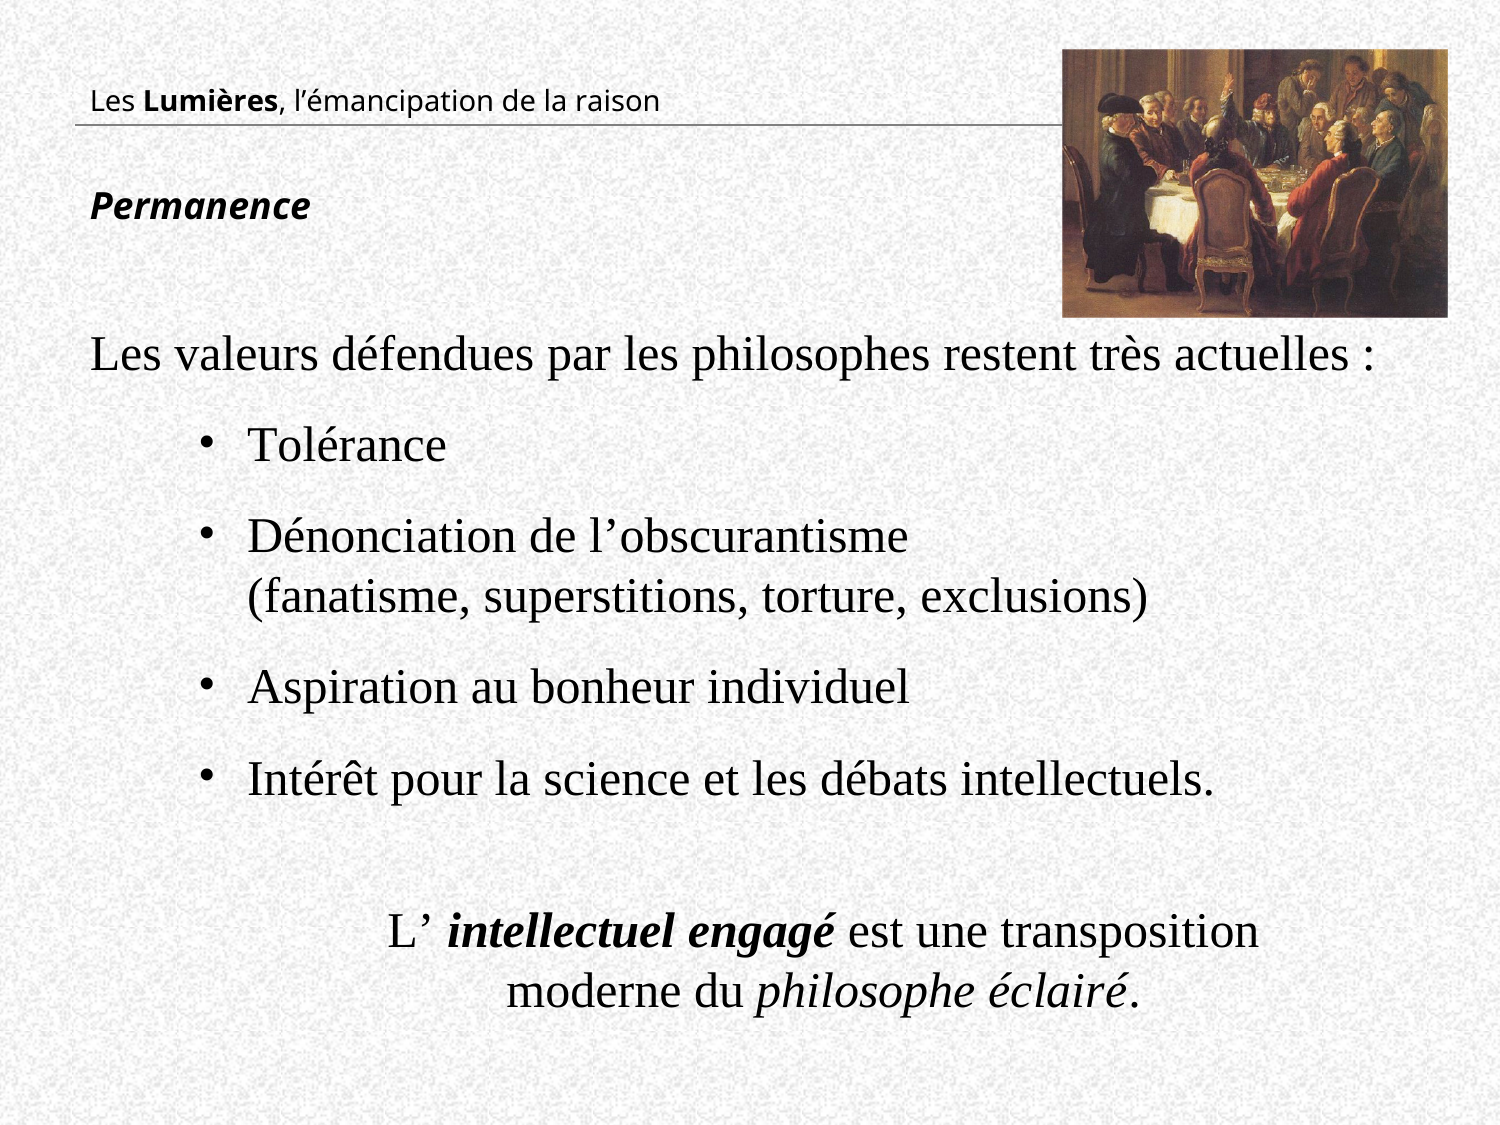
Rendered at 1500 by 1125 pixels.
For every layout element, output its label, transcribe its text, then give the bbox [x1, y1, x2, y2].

text_box Les valeurs défendues par les philosophes restent très actuelles : Tolérance Dénonciation de l’obscurantisme (fanatisme, superstitions, torture, exclusions) Aspiration au bonheur individuel Intérêt pour la science et les débats intellectuels. [75, 312, 1438, 813]
text_box Les Lumières, l’émancipation de la raison [74, 74, 1062, 126]
picture [0, 0, 1500, 1125]
text_box Permanence [75, 174, 388, 236]
text_box L’ intellectuel engagé est une transposition moderne du philosophe éclairé. [293, 889, 1354, 1026]
